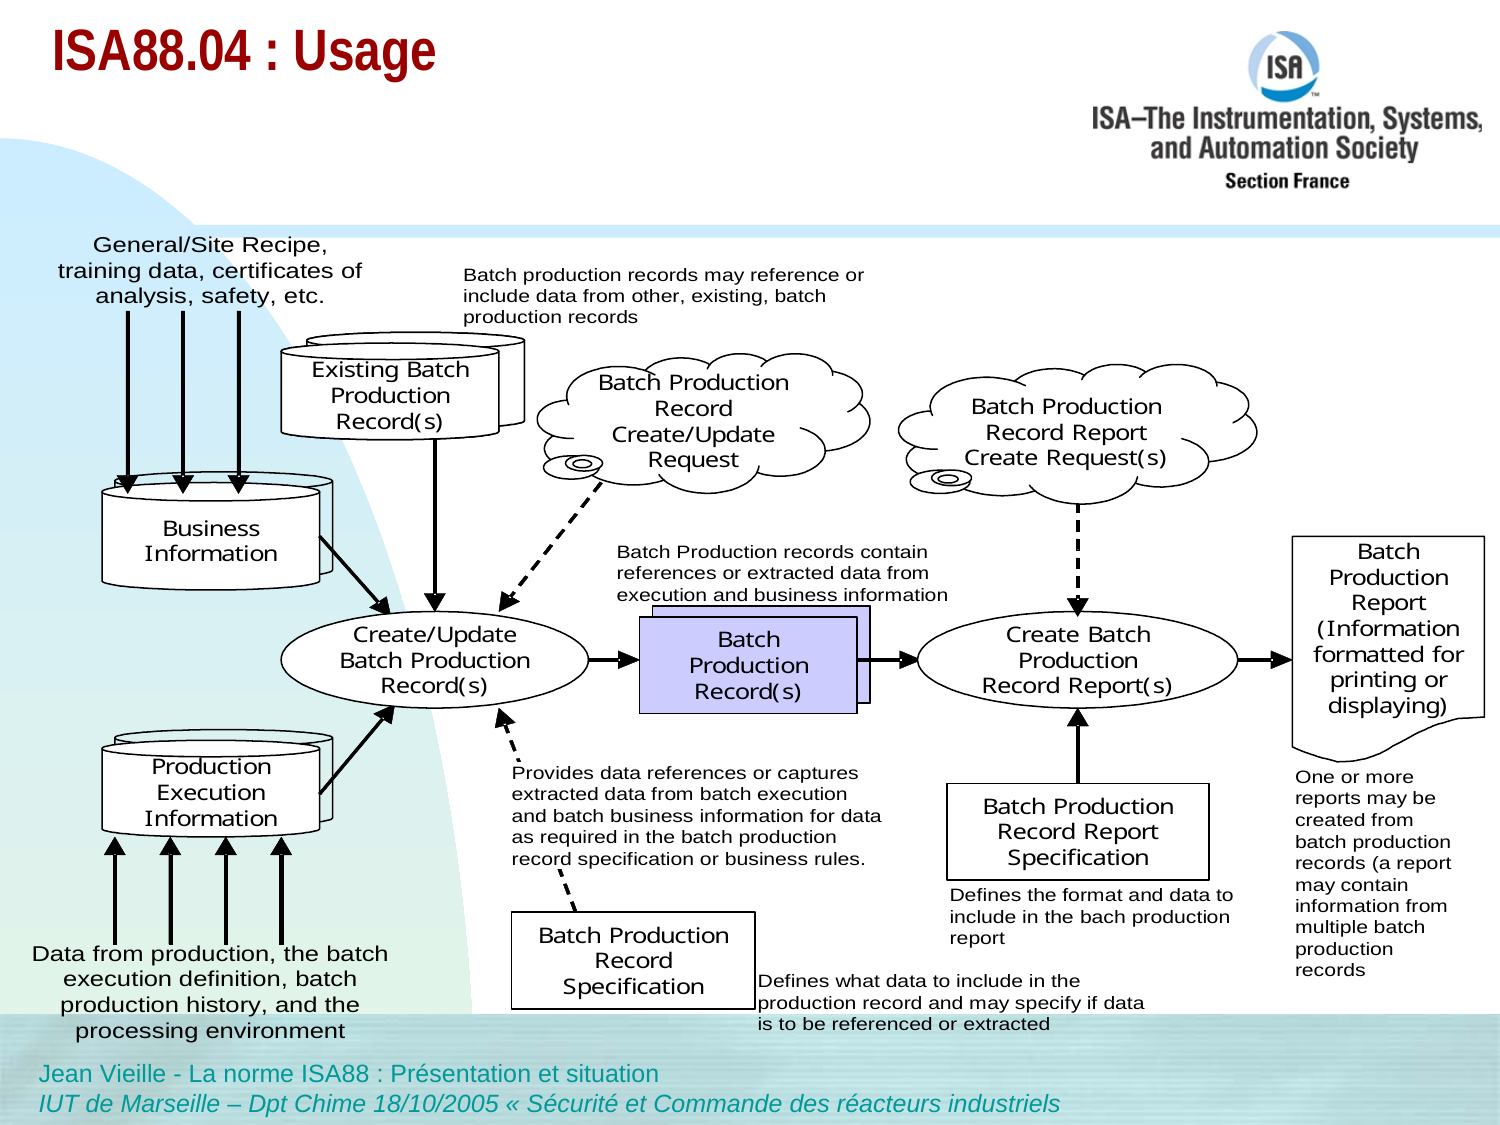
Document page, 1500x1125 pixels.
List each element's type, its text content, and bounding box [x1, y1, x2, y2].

title ISA88.04 : Usage [37, 12, 1088, 201]
picture [1092, 31, 1483, 194]
picture [0, 224, 1500, 1125]
